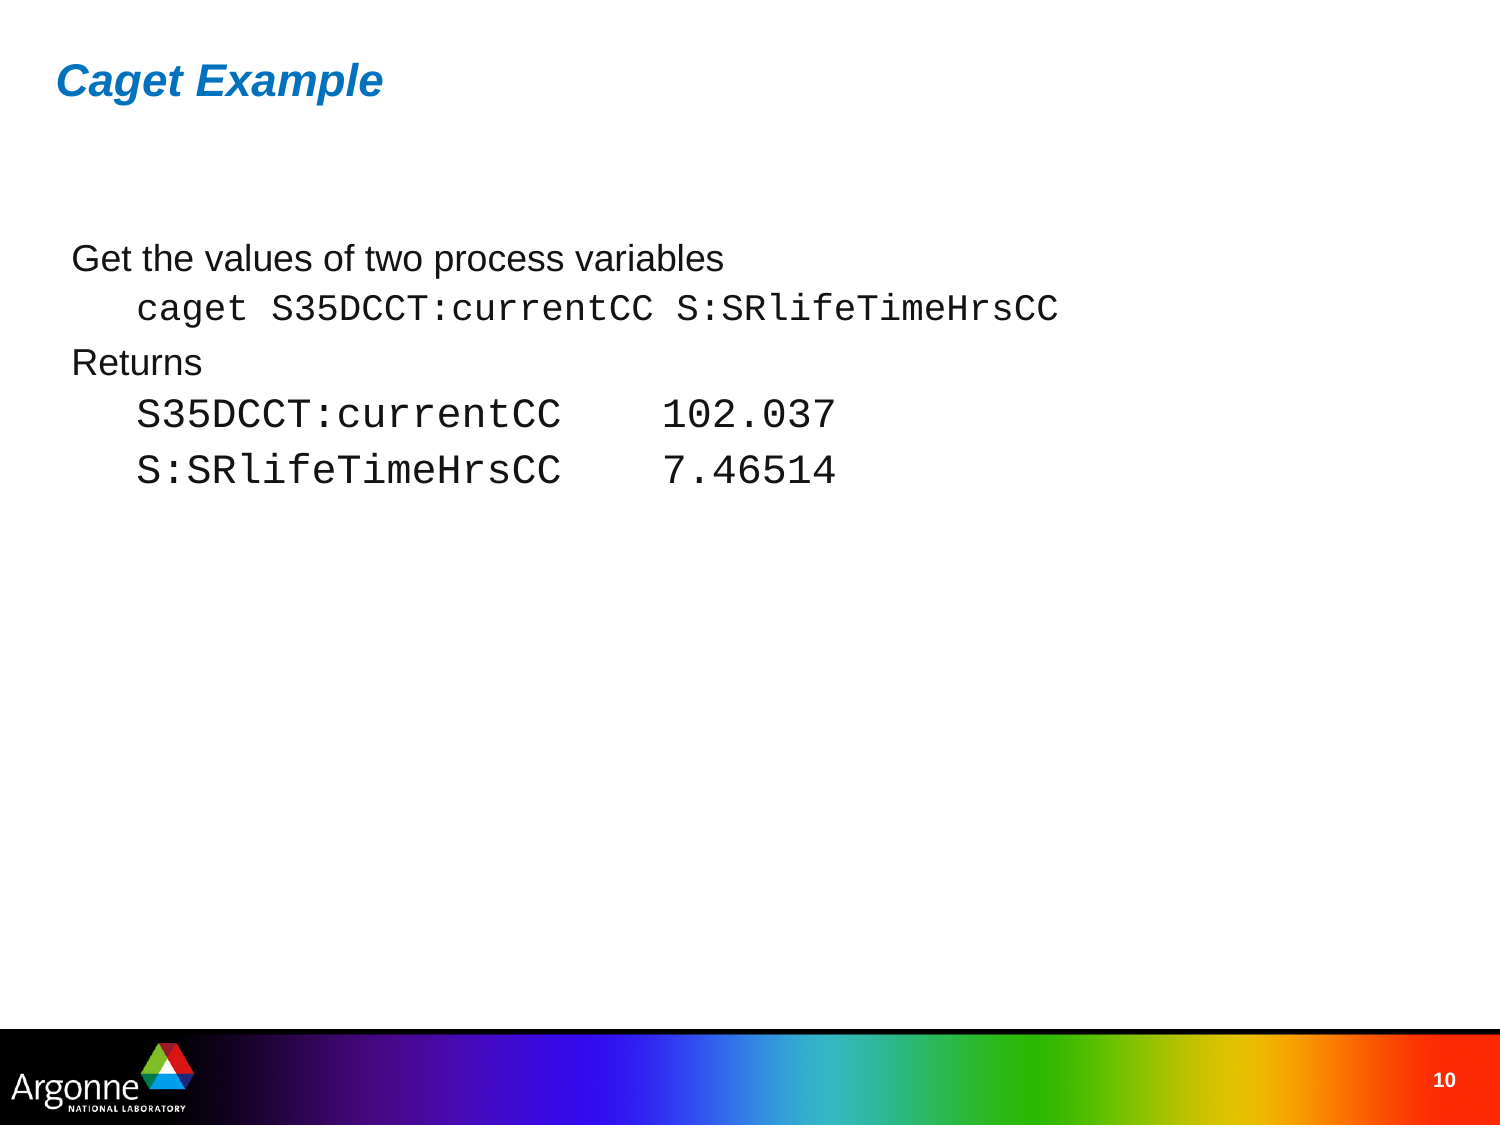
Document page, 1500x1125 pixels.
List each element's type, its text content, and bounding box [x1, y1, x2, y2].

picture [0, 1029, 1500, 1125]
list Get the values of two process variables caget S35DCCT:currentCC S:SRlifeTimeHrsCC Returns S35DCCT:currentCC 102.037 S:SRlifeTimeHrsCC 7.46514 [56, 229, 1359, 741]
title Caget Example [55, 48, 1361, 118]
